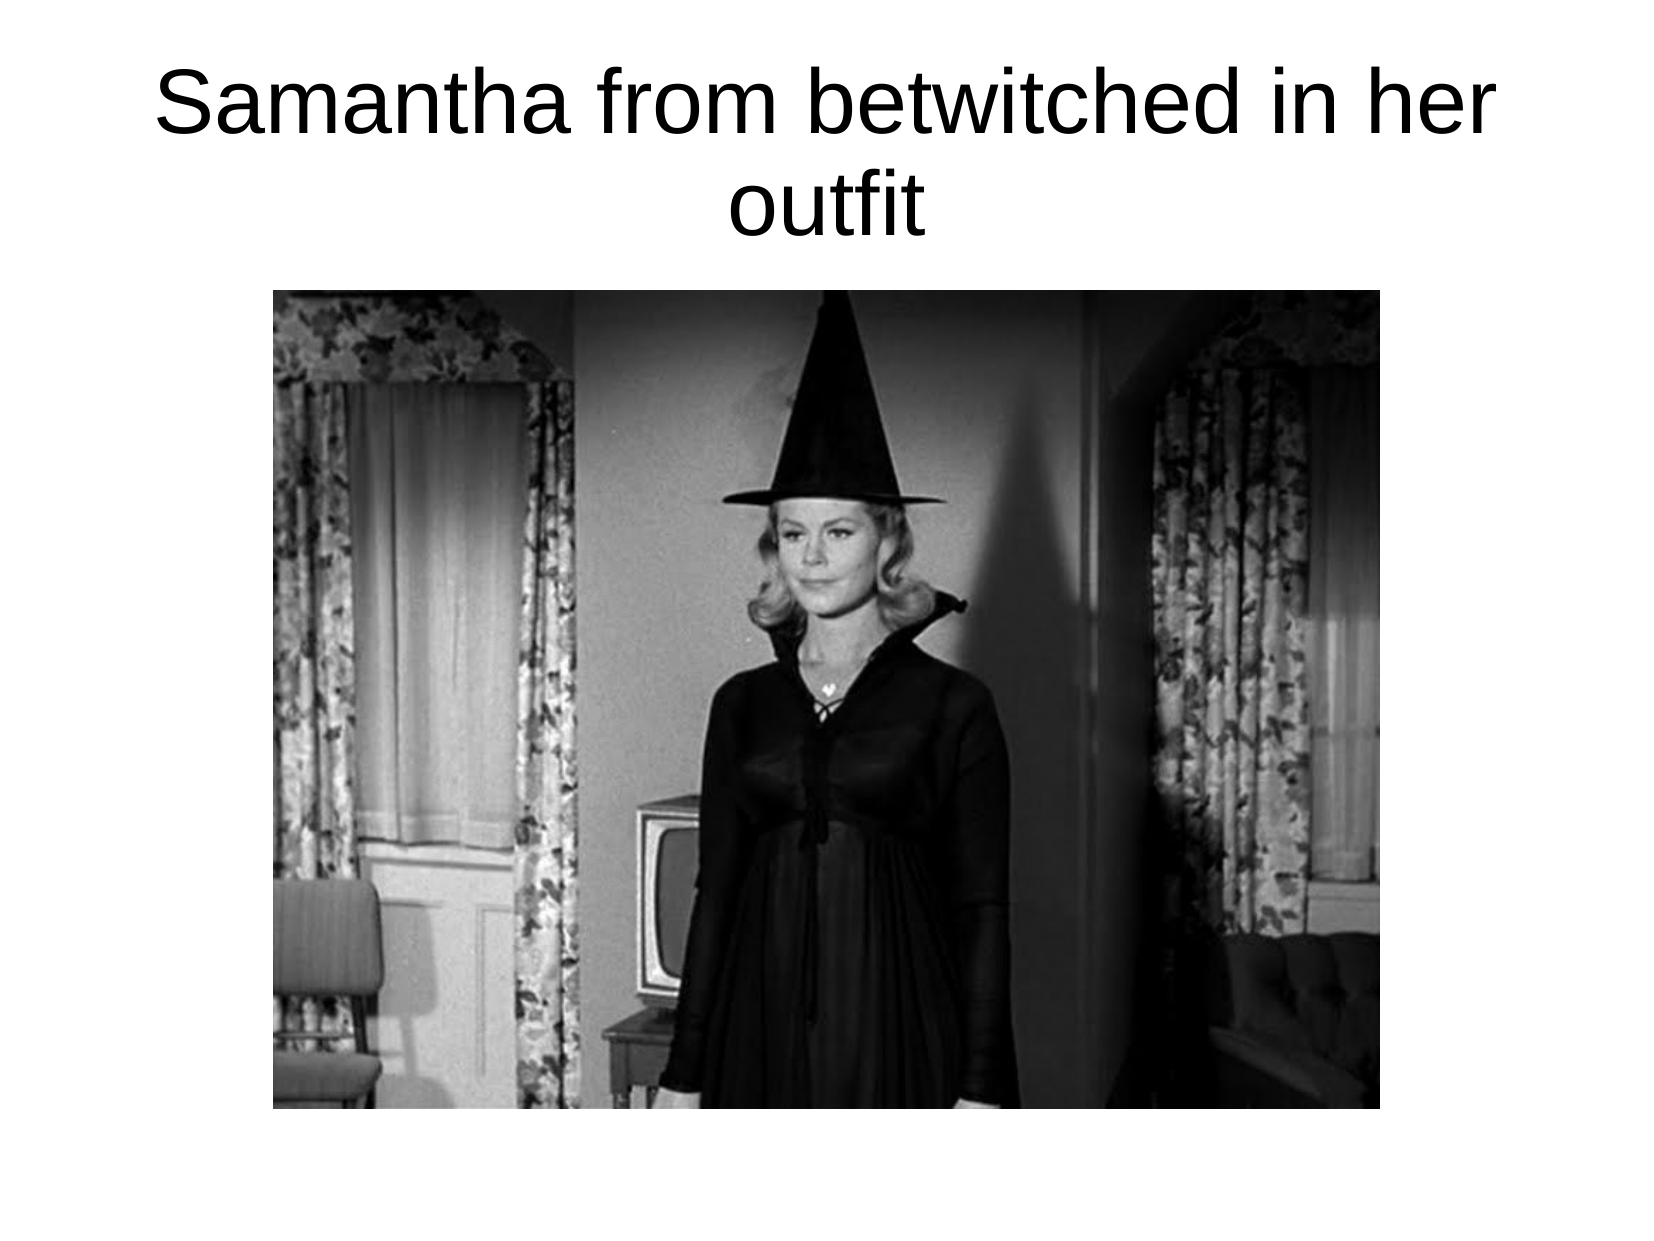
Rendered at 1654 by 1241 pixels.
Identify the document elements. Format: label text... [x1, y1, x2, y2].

title Samantha from betwitched in her outfit [82, 49, 1571, 257]
picture [273, 290, 1380, 1109]
